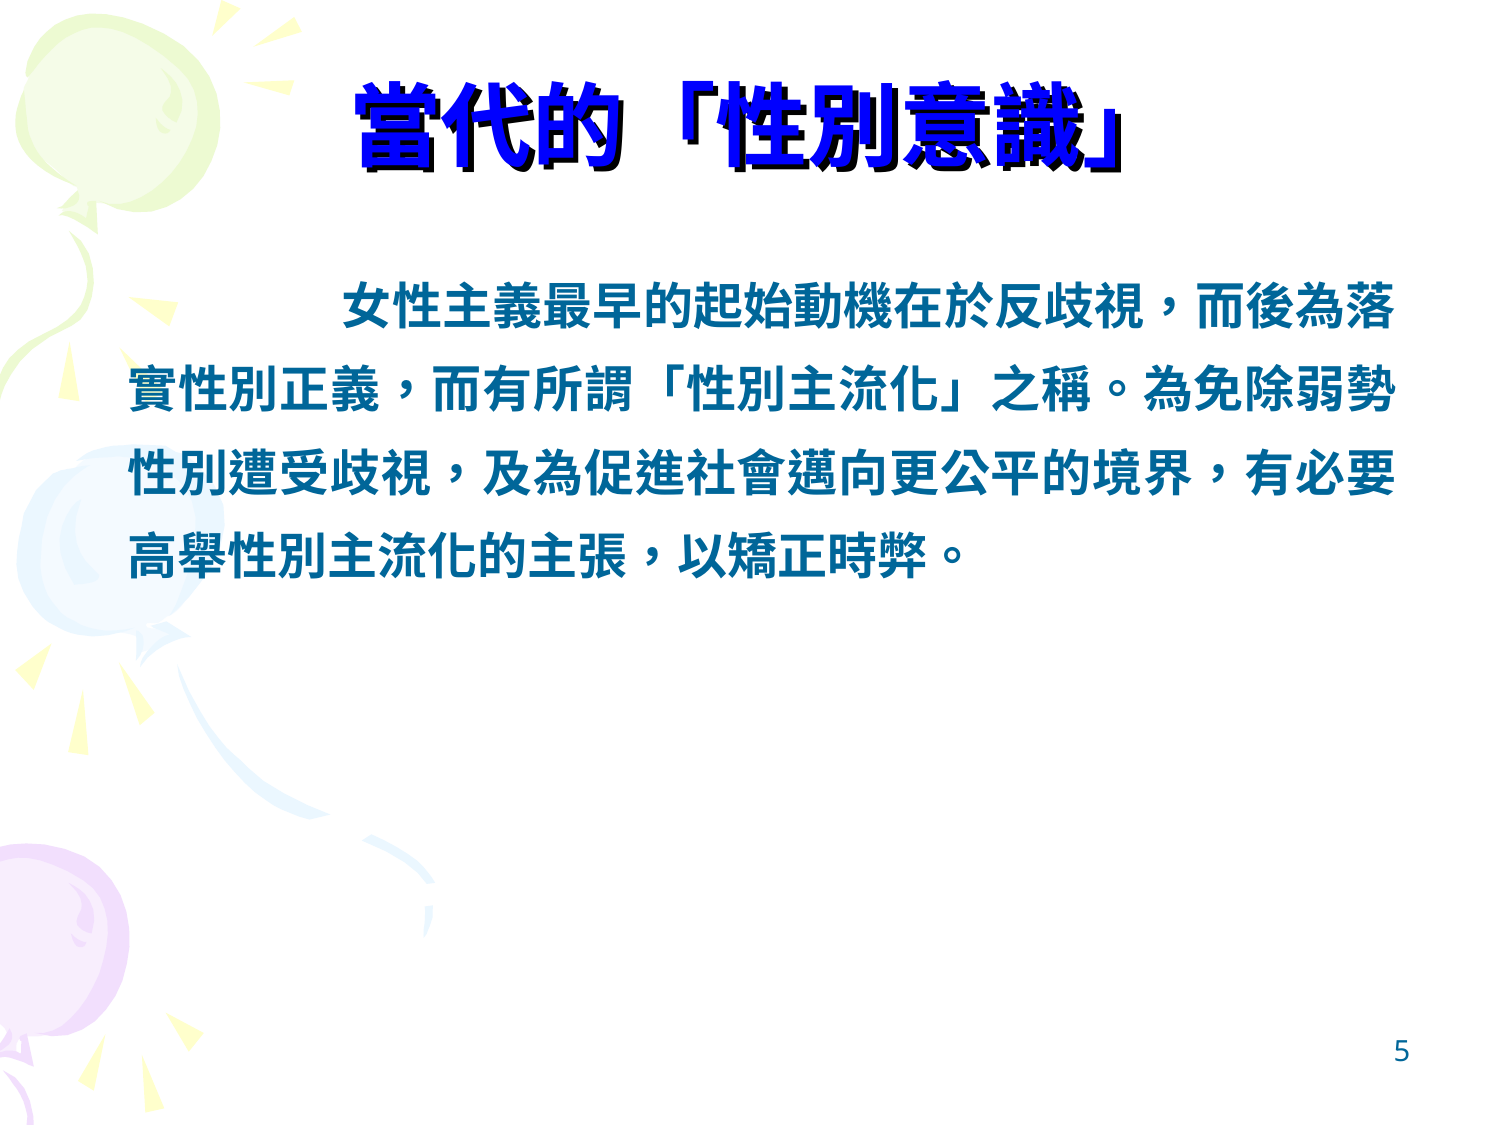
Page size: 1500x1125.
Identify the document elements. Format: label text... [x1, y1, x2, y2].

title 當代的「性別意識」 [53, 66, 1471, 187]
text_box <編號> [1074, 1024, 1426, 1100]
list 女性主義最早的起始動機在於反歧視，而後為落實性別正義，而有所謂「性別主流化」之稱。為免除弱勢性別遭受歧視，及為促進社會邁向更公平的境界，有必要高舉性別主流化的主張，以矯正時弊。 [112, 243, 1412, 994]
